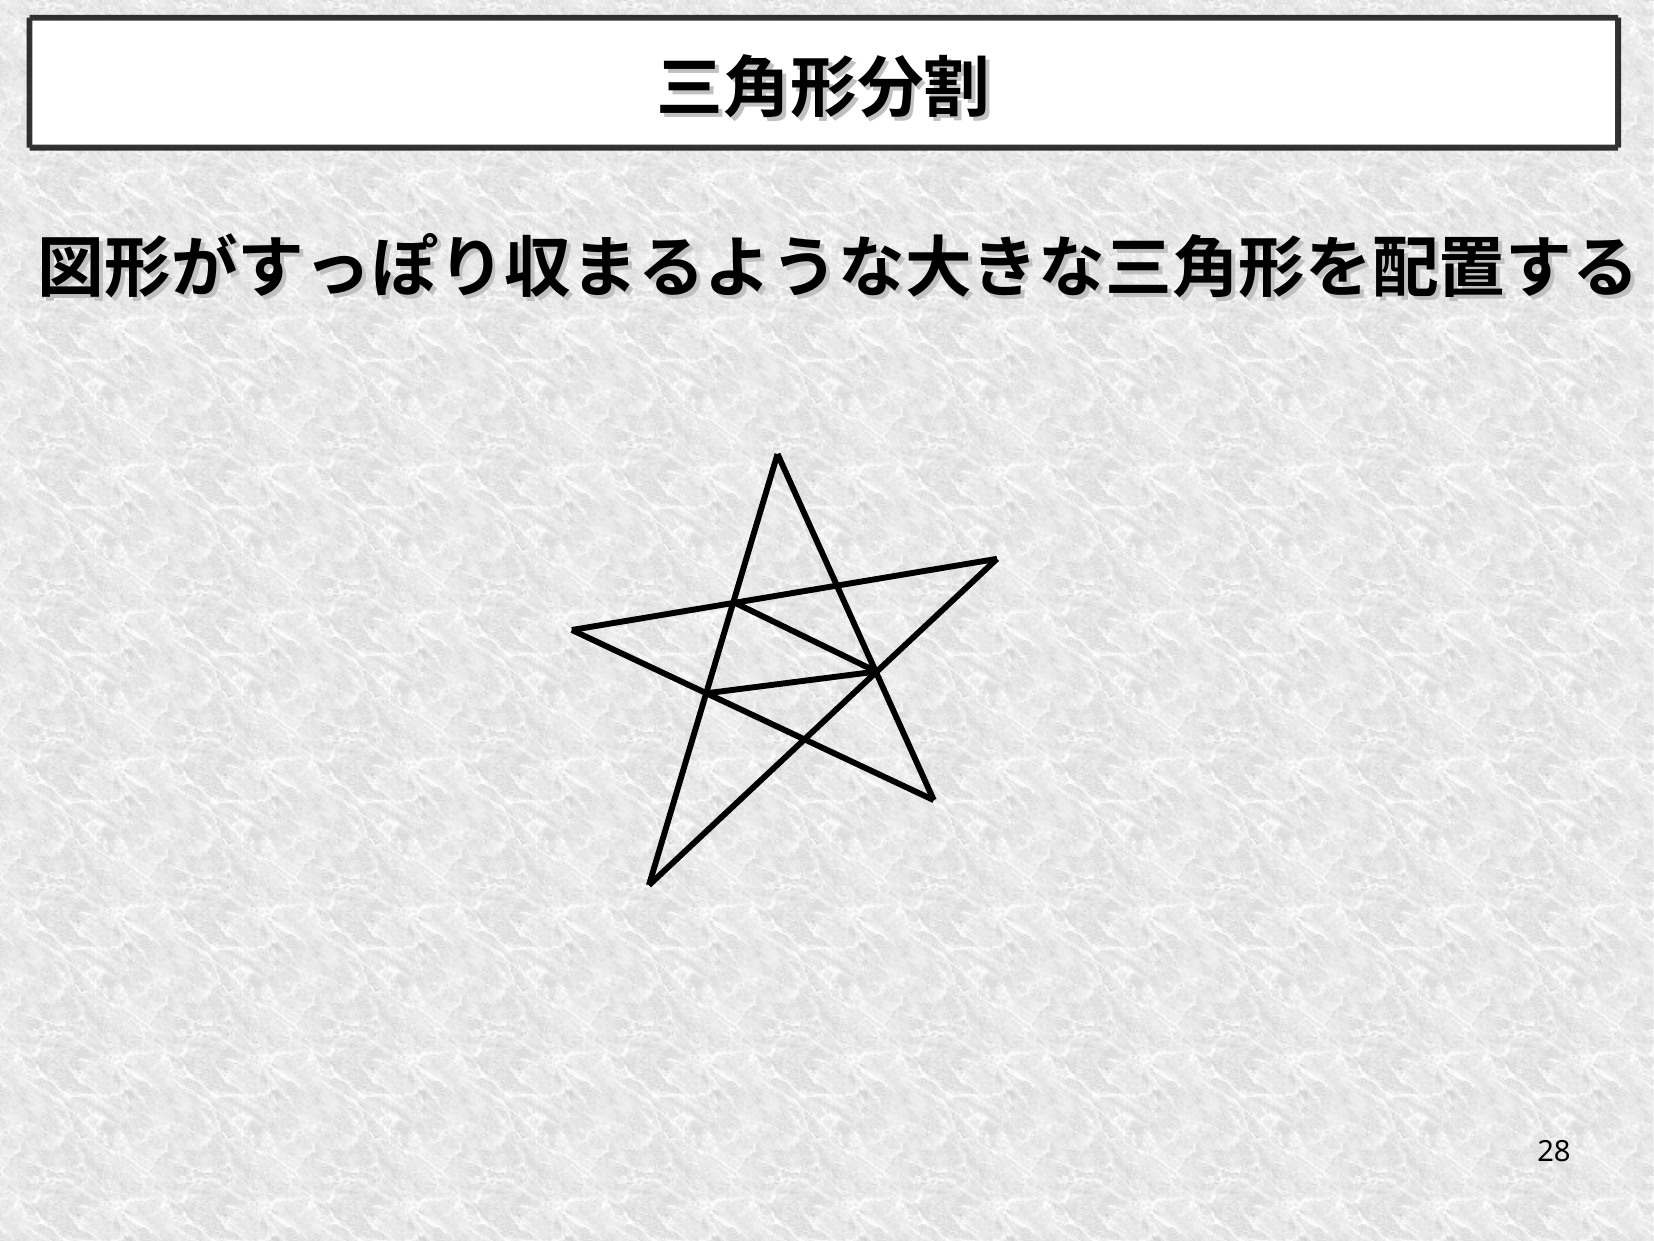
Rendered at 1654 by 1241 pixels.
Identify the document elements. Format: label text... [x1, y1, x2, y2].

text_box 三角形分割 [29, 17, 1619, 148]
picture [0, 0, 1654, 1241]
text_box 図形がすっぽり収まるような大きな三角形を配置する [22, 206, 1631, 296]
